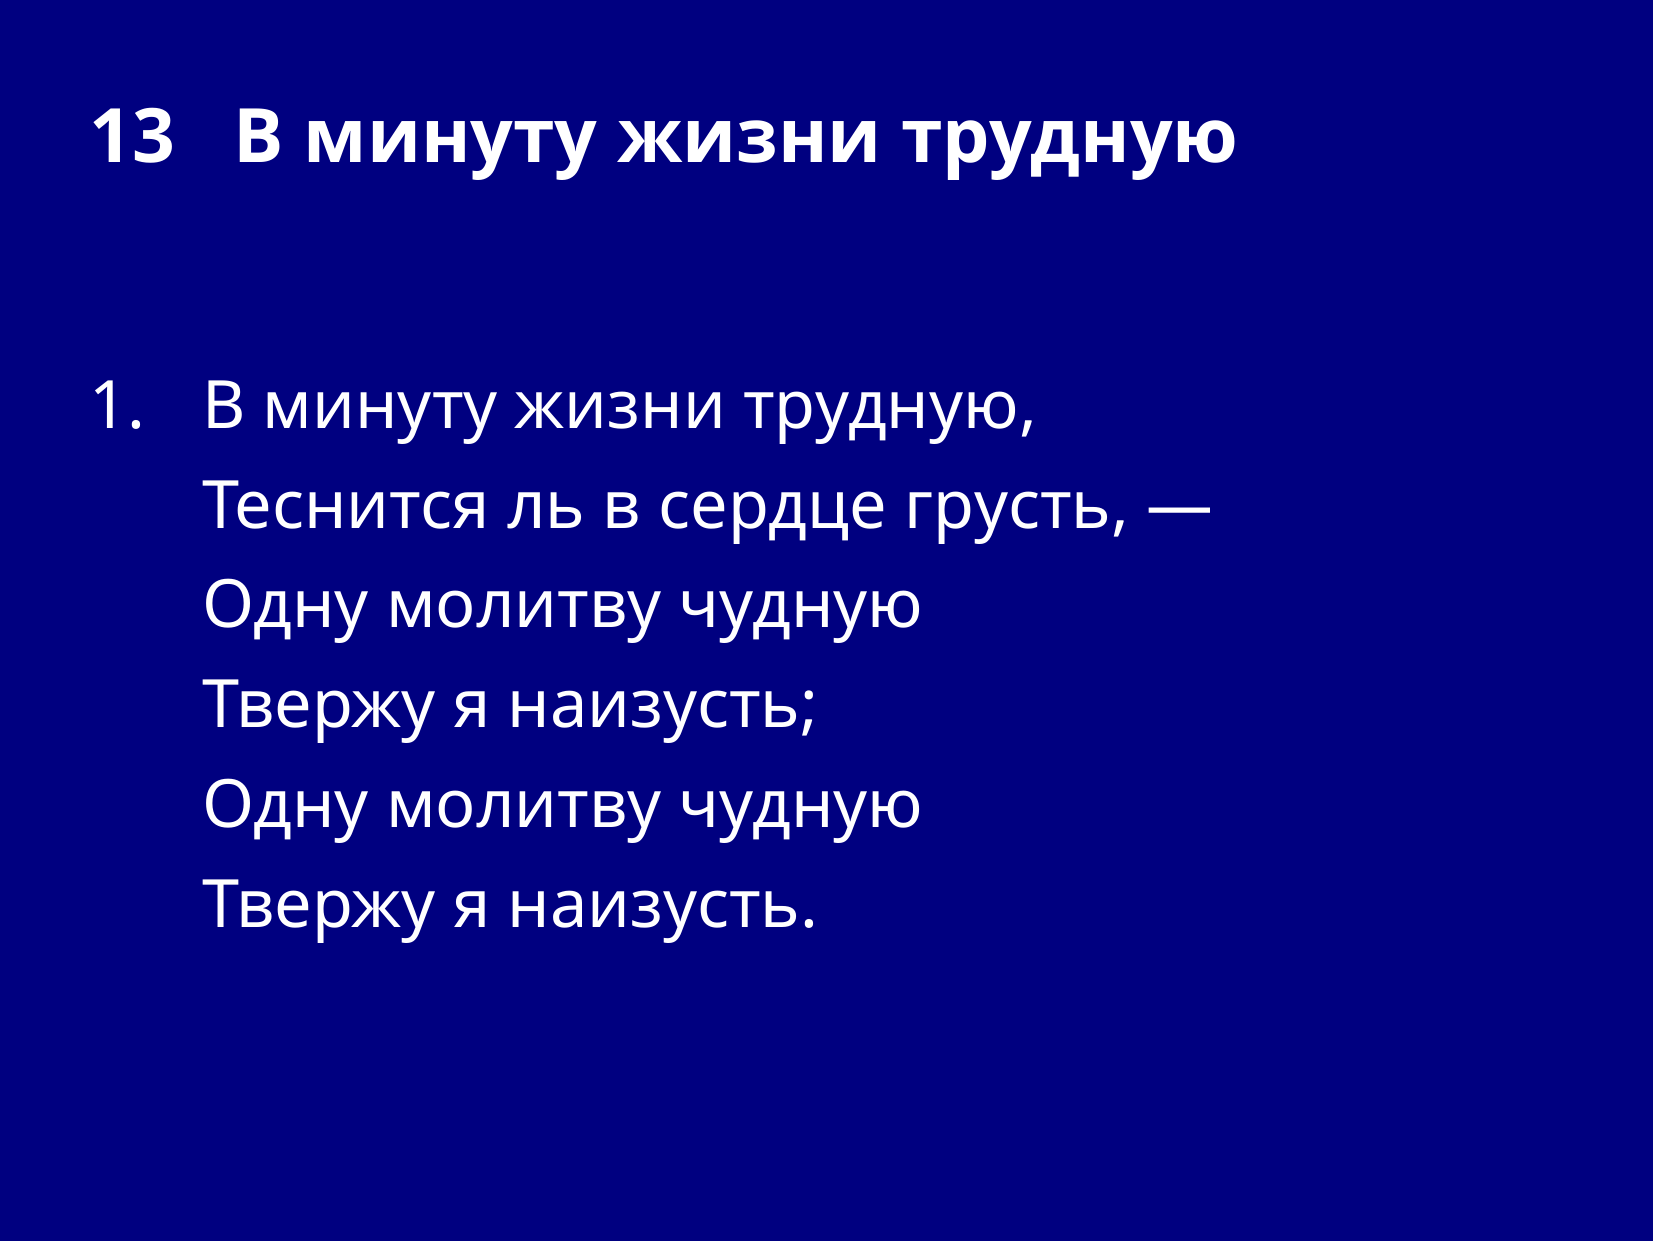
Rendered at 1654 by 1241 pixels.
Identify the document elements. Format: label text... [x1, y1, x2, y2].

text_box 1. В минуту жизни трудную, Теснится ль в сердце грусть, — Одну молитву чудную Твержу я наизусть; Одну молитву чудную Твержу я наизусть. [75, 188, 1576, 1163]
text_box 13 В минуту жизни трудную [75, 75, 1576, 188]
